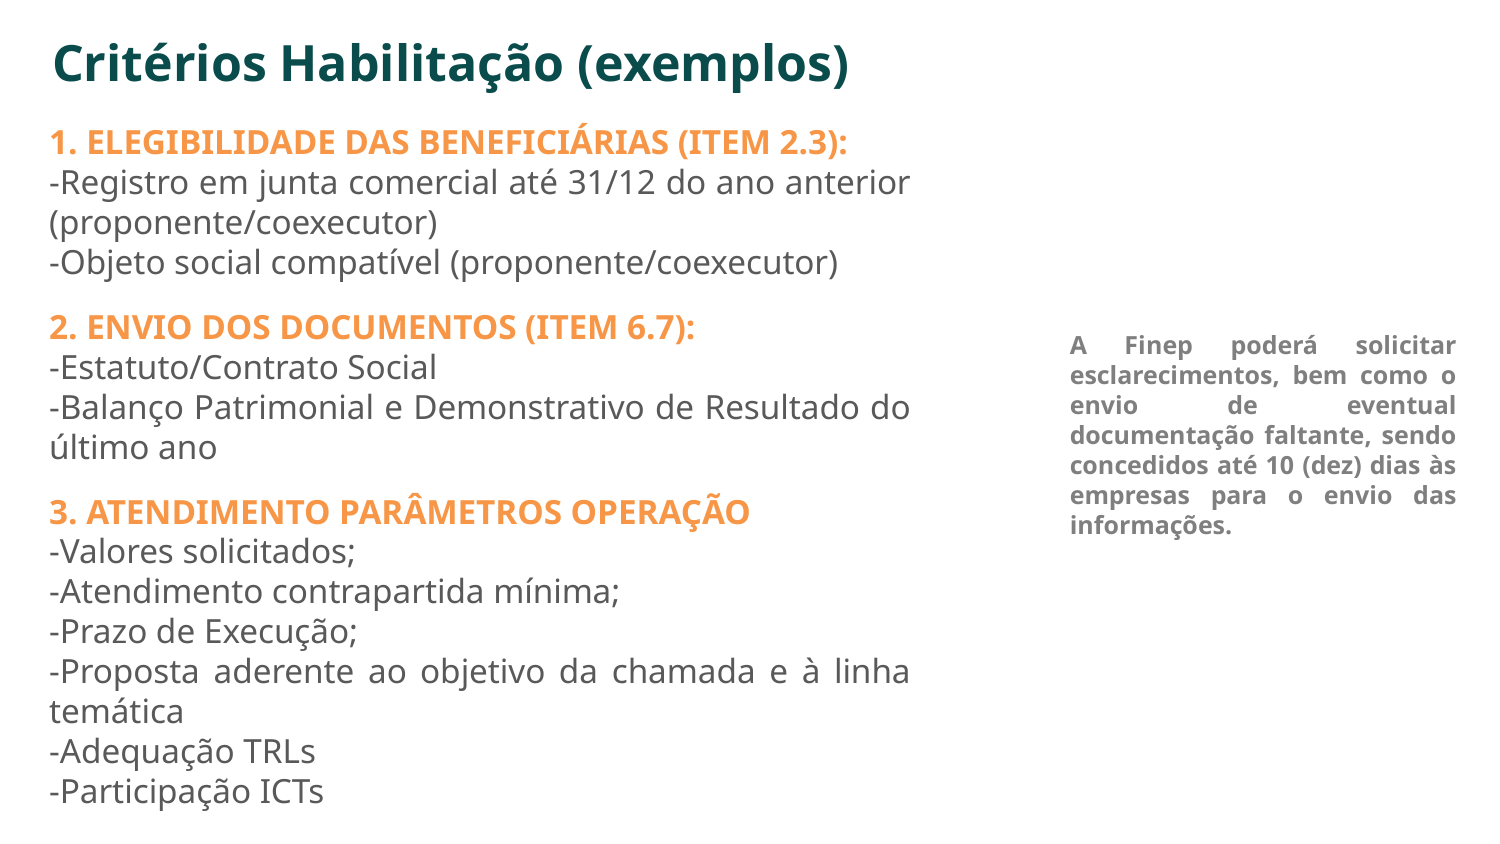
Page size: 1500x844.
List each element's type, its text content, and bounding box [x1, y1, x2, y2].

text_box Critérios Habilitação (exemplos) [37, 16, 1454, 108]
text_box 1. ELEGIBILIDADE DAS BENEFICIÁRIAS (ITEM 2.3): -Registro em junta comercial até 31/12 do ano anterior (proponente/coexecutor) -Objeto social compatível (proponente/coexecutor) 2. ENVIO DOS DOCUMENTOS (ITEM 6.7): -Estatuto/Contrato Social -Balanço Patrimonial e Demonstrativo de Resultado do último ano 3. ATENDIMENTO PARÂMETROS OPERAÇÃO -Valores solicitados; -Atendimento contrapartida mínima; -Prazo de Execução; -Proposta aderente ao objetivo da chamada e à linha temática -Adequação TRLs -Participação ICTs 4. CAPACIDADE FINANCEIRA [34, 114, 1019, 844]
text_box A Finep poderá solicitar esclarecimentos, bem como o envio de eventual documentação faltante, sendo concedidos até 10 (dez) dias às empresas para o envio das informações. [1055, 322, 1476, 547]
